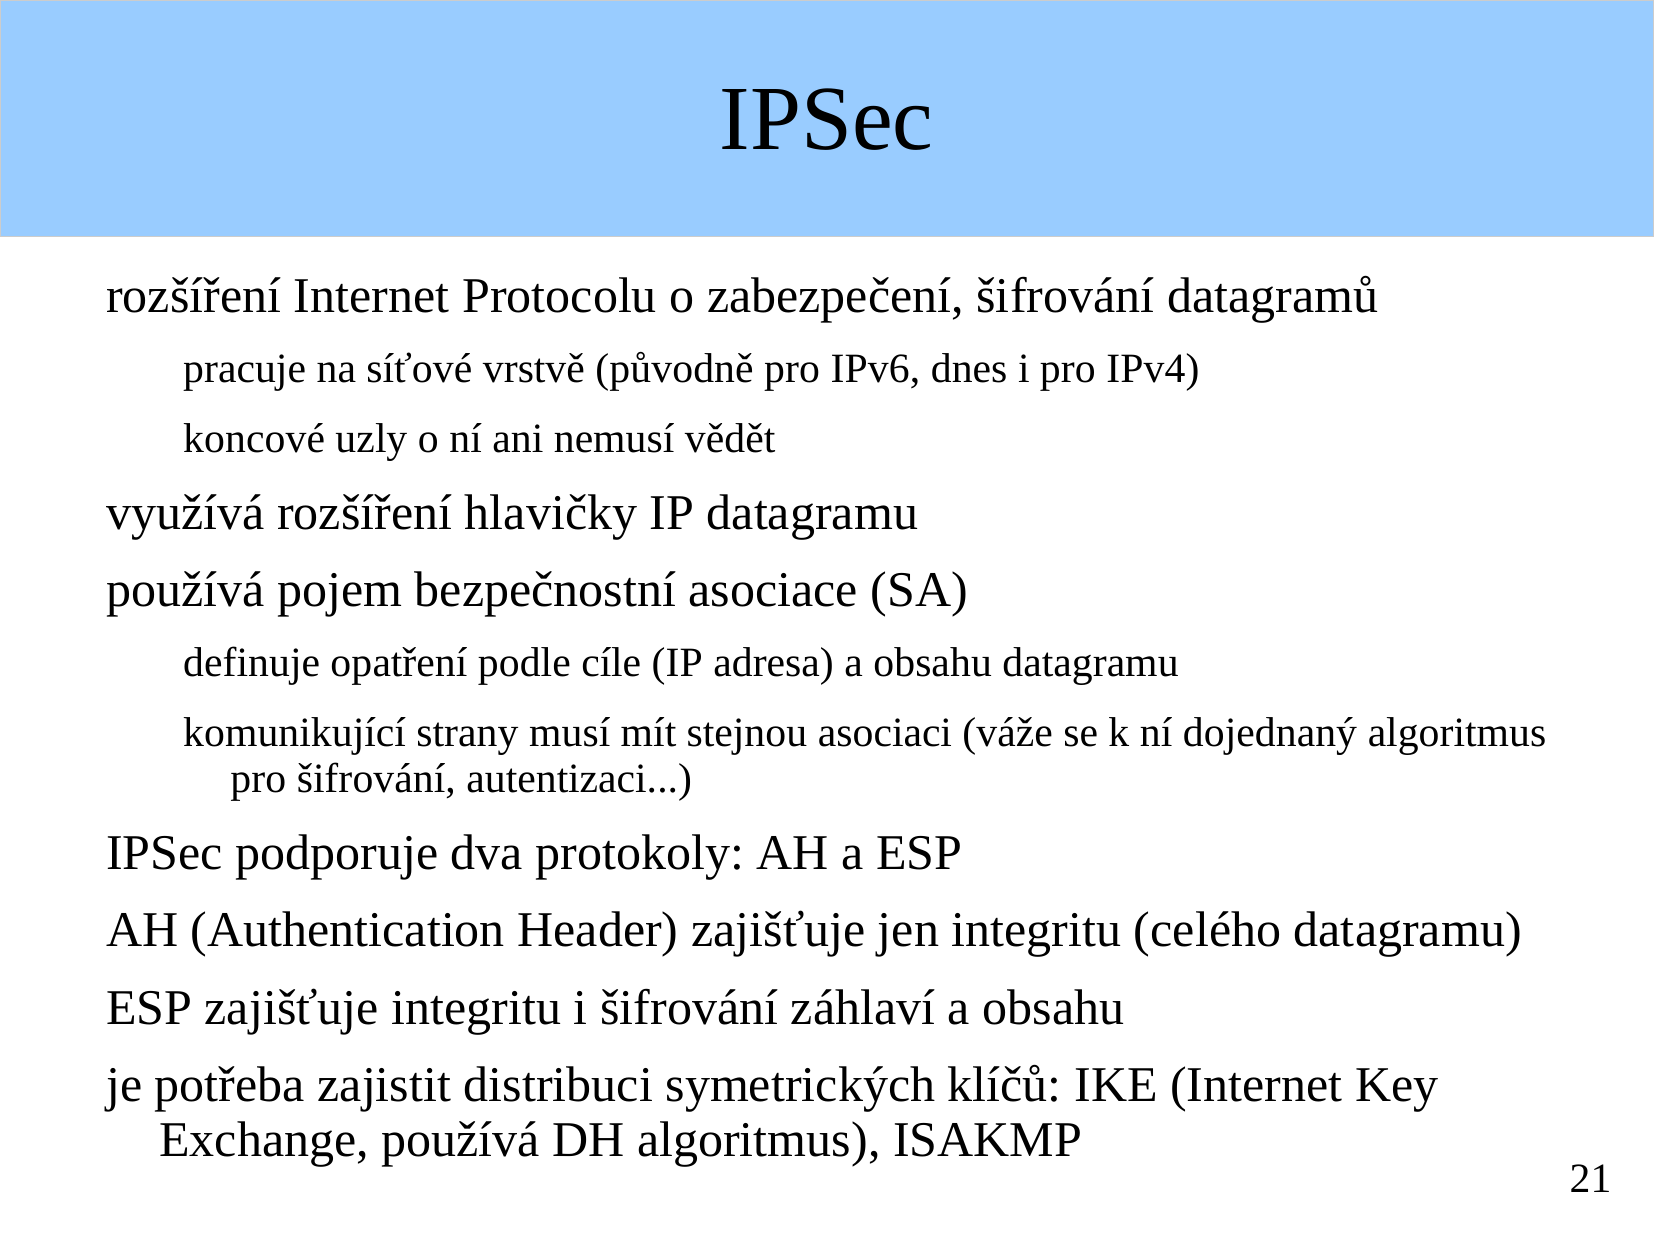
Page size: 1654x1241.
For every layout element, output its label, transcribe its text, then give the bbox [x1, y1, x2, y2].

list rozšíření Internet Protocolu o zabezpečení, šifrování datagramů pracuje na síťové vrstvě (původně pro IPv6, dnes i pro IPv4) koncové uzly o ní ani nemusí vědět využívá rozšíření hlavičky IP datagramu používá pojem bezpečnostní asociace (SA) definuje opatření podle cíle (IP adresa) a obsahu datagramu komunikující strany musí mít stejnou asociaci (váže se k ní dojednaný algoritmus pro šifrování, autentizaci...) IPSec podporuje dva protokoly: AH a ESP AH (Authentication Header) zajišťuje jen integritu (celého datagramu) ESP zajišťuje integritu i šifrování záhlaví a obsahu je potřeba zajistit distribuci symetrických klíčů: IKE (Internet Key Exchange, používá DH algoritmus), ISAKMP [88, 267, 1565, 1223]
title IPSec [0, 0, 1654, 237]
